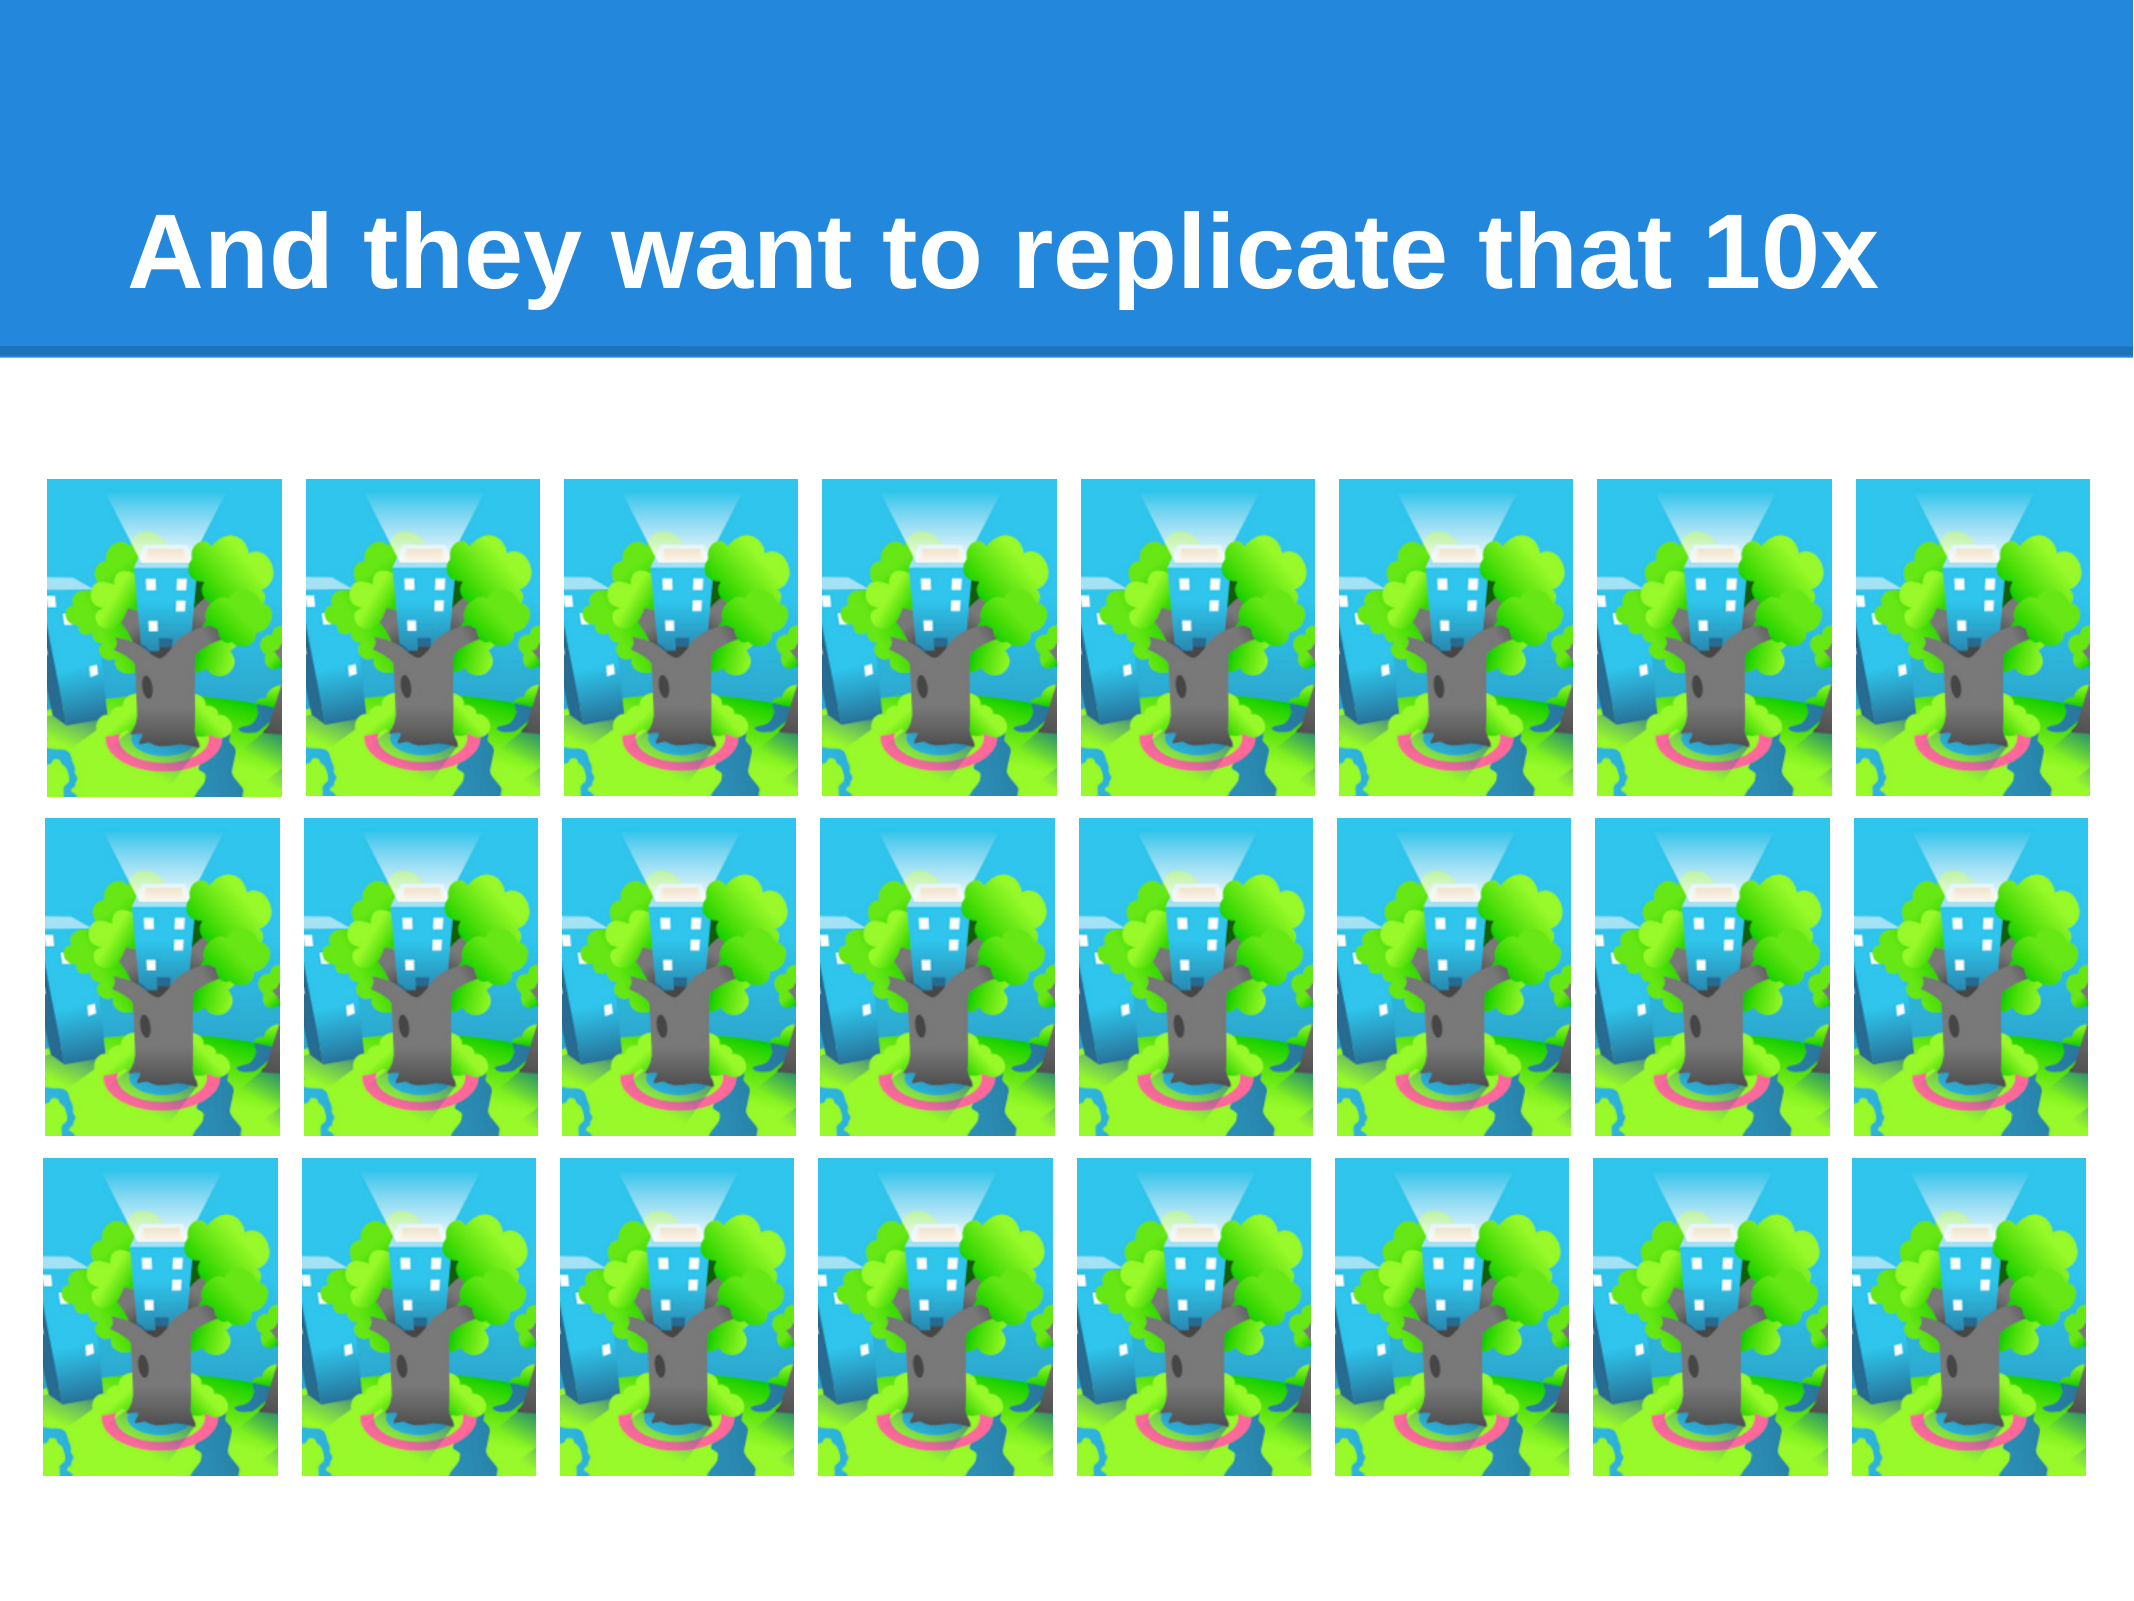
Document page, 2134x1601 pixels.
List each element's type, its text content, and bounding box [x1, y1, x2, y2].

picture [562, 818, 796, 1136]
picture [1335, 1158, 1569, 1476]
picture [564, 479, 798, 796]
picture [822, 479, 1057, 796]
picture [820, 818, 1055, 1136]
picture [1852, 1158, 2086, 1476]
picture [1595, 818, 1830, 1136]
picture [1597, 479, 1832, 796]
picture [304, 818, 538, 1136]
picture [1339, 479, 1573, 796]
picture [1081, 479, 1315, 796]
picture [306, 479, 540, 796]
picture [1856, 479, 2090, 796]
picture [560, 1158, 794, 1476]
picture [43, 1158, 278, 1476]
picture [45, 818, 280, 1136]
picture [1337, 818, 1571, 1136]
picture [302, 1158, 536, 1476]
title And they want to replicate that 10x [106, 64, 2027, 331]
picture [1854, 818, 2088, 1136]
picture [1593, 1158, 1828, 1476]
picture [818, 1158, 1053, 1476]
picture [47, 479, 282, 797]
picture [1077, 1158, 1311, 1476]
picture [1079, 818, 1313, 1136]
